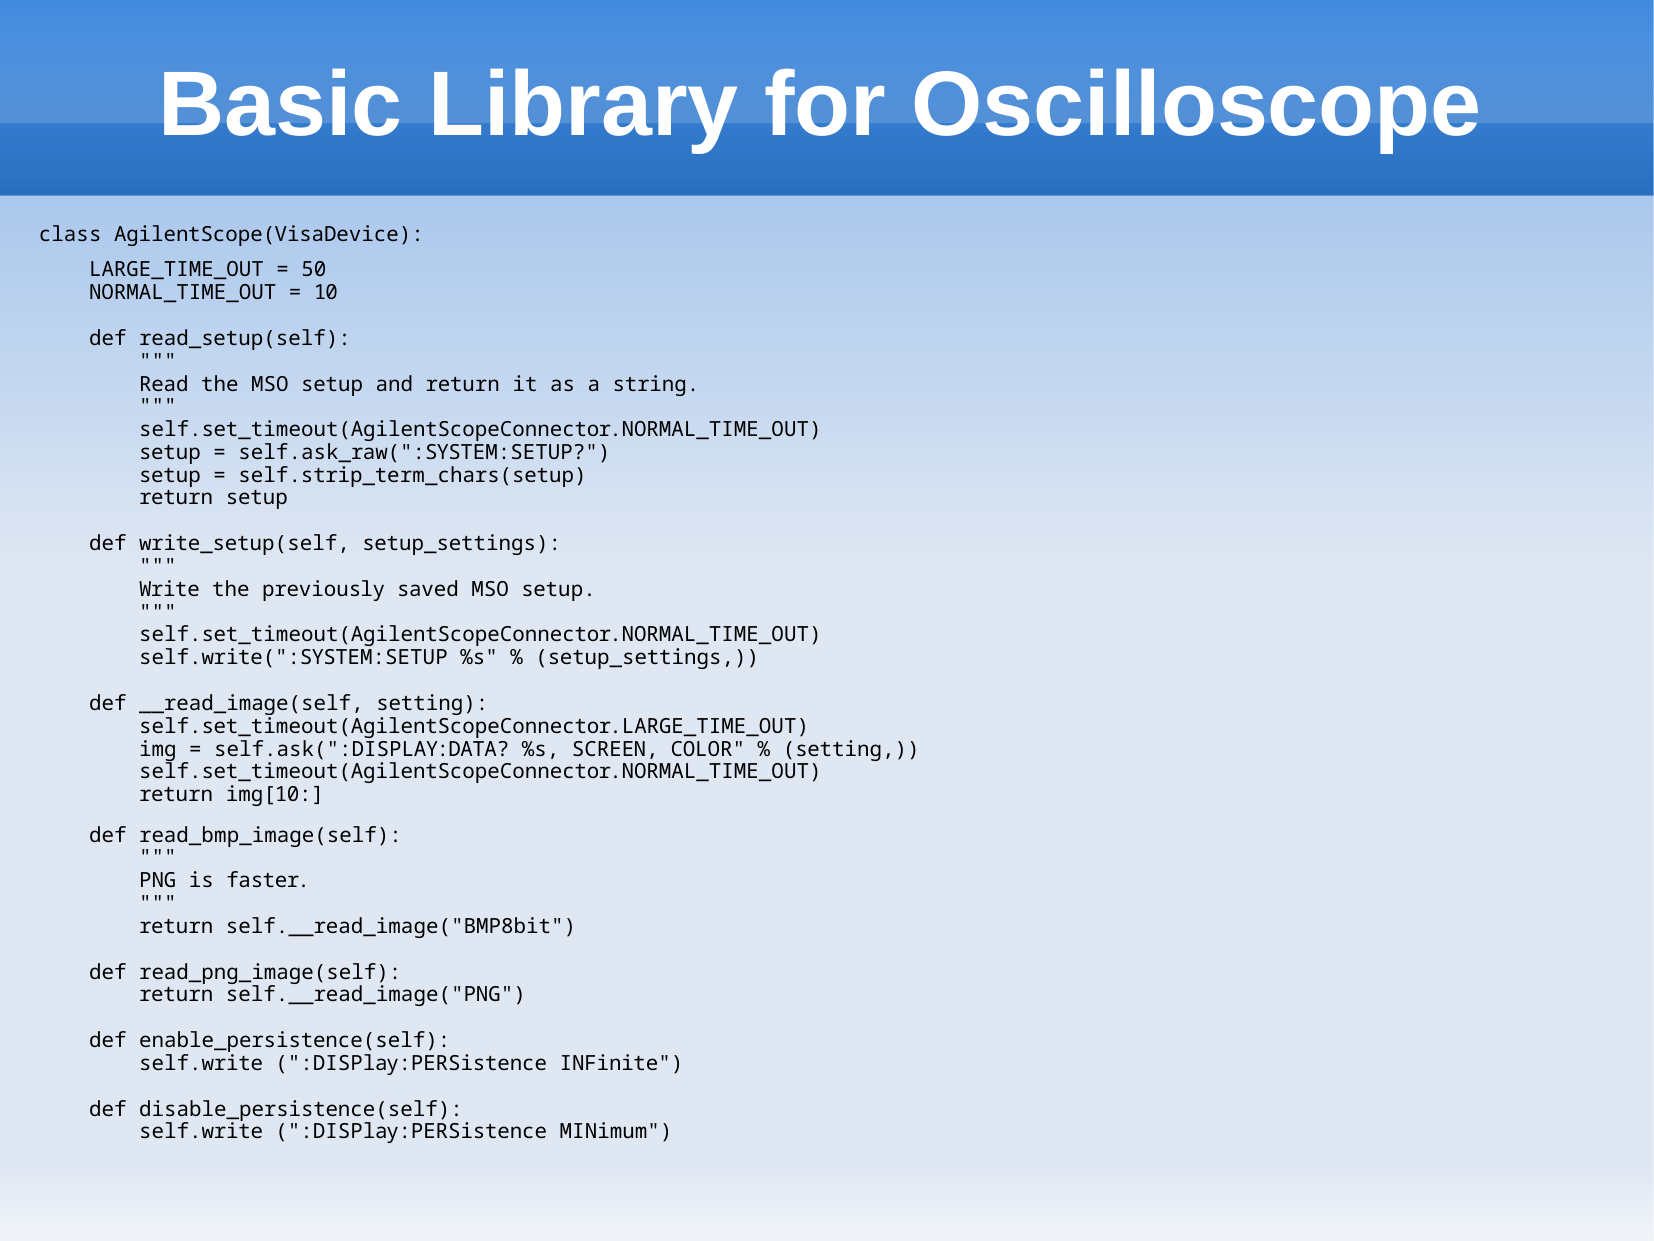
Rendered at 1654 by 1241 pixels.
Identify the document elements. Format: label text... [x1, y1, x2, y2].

picture [0, 0, 1654, 1241]
chart [37, 825, 1042, 1222]
title Basic Library for Oscilloscope [76, 0, 1565, 208]
chart [37, 225, 1041, 813]
